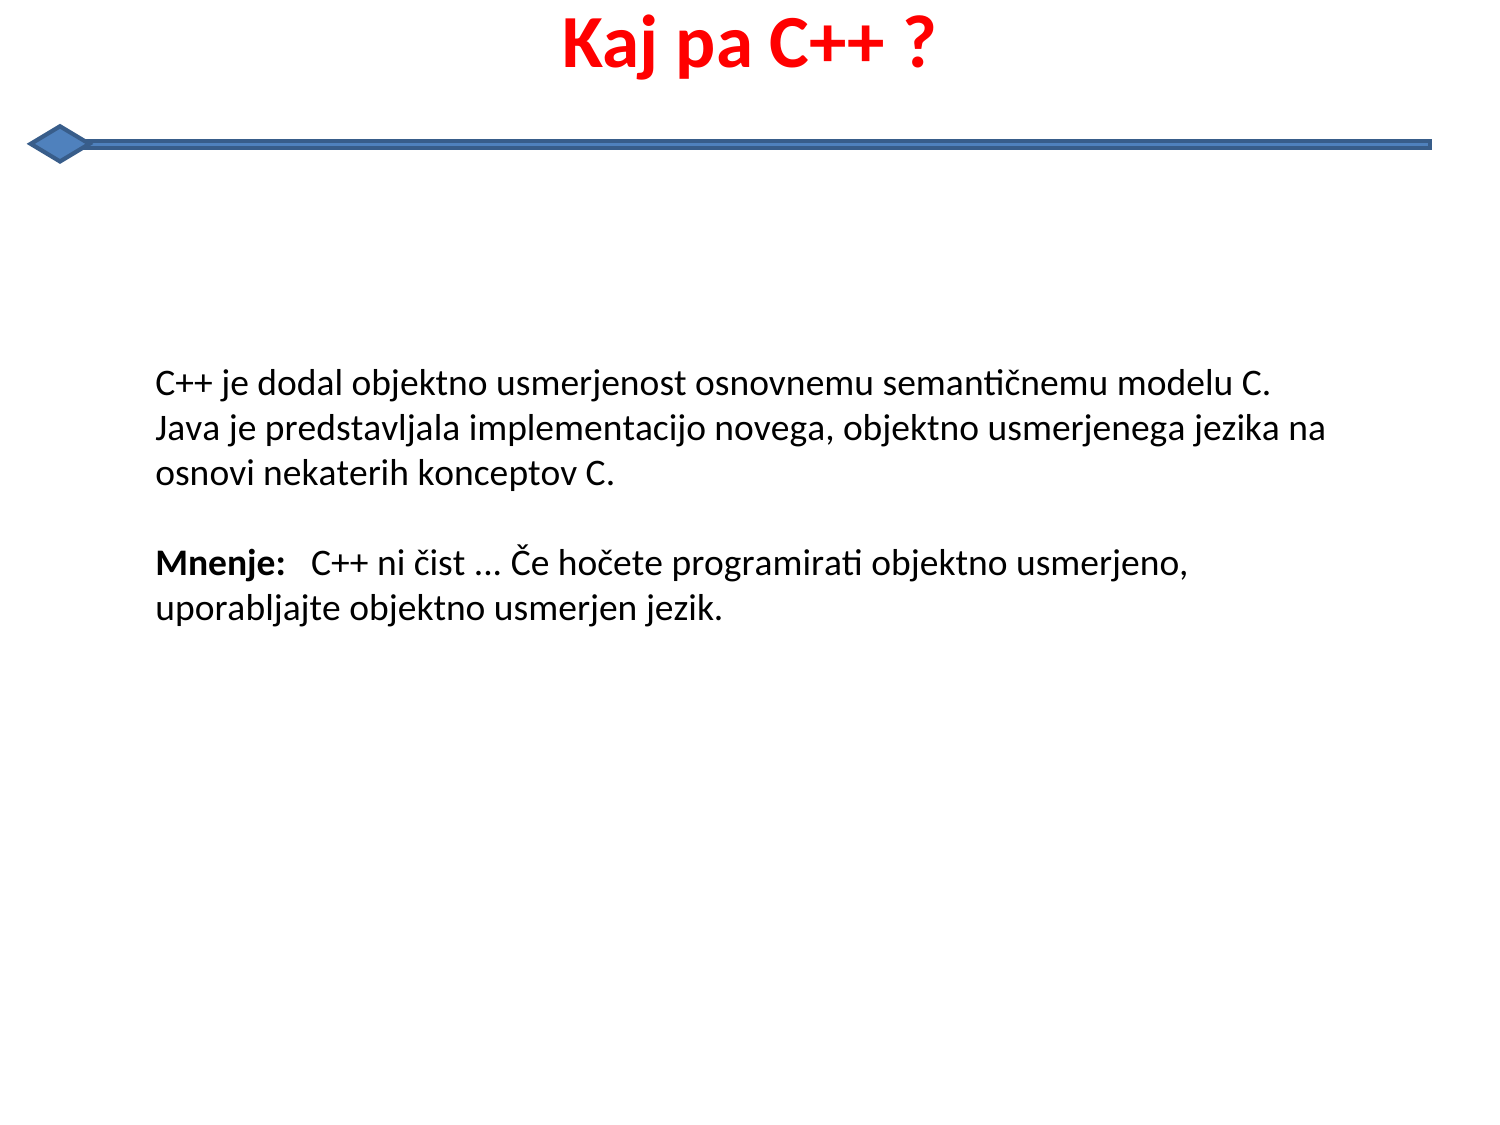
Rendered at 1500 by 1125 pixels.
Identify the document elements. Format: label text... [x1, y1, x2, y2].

text_box C++ je dodal objektno usmerjenost osnovnemu semantičnemu modelu C. Java je predstavljala implementacijo novega, objektno usmerjenega jezika na osnovi nekaterih konceptov C. Mnenje: C++ ni čist ... Če hočete programirati objektno usmerjeno, uporabljajte objektno usmerjen jezik. [140, 350, 1383, 636]
title Kaj pa C++ ? [75, 0, 1426, 180]
